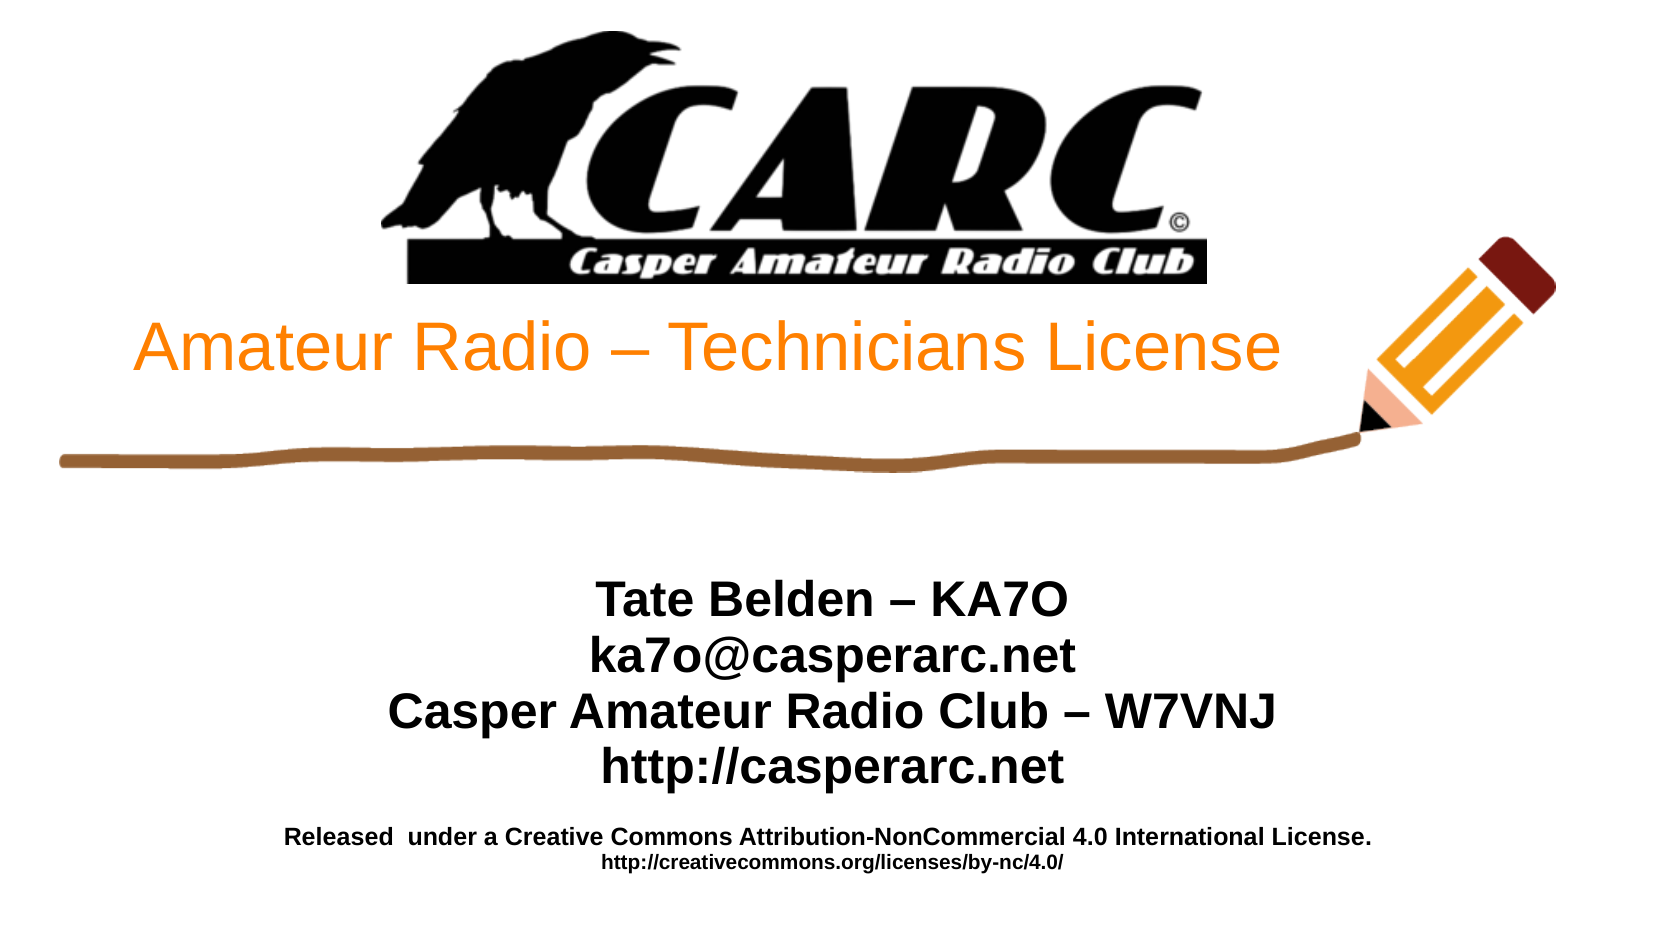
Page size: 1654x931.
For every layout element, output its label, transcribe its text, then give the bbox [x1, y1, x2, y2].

picture [59, 31, 1556, 473]
text_box Tate Belden – KA7O ka7o@casperarc.net Casper Amateur Radio Club – W7VNJ http://casperarc.net Released under a Creative Commons Attribution-NonCommercial 4.0 International License. http://creativecommons.org/licenses/by-nc/4.0/ [101, 564, 1564, 931]
title Amateur Radio – Technicians License [88, 265, 1329, 429]
